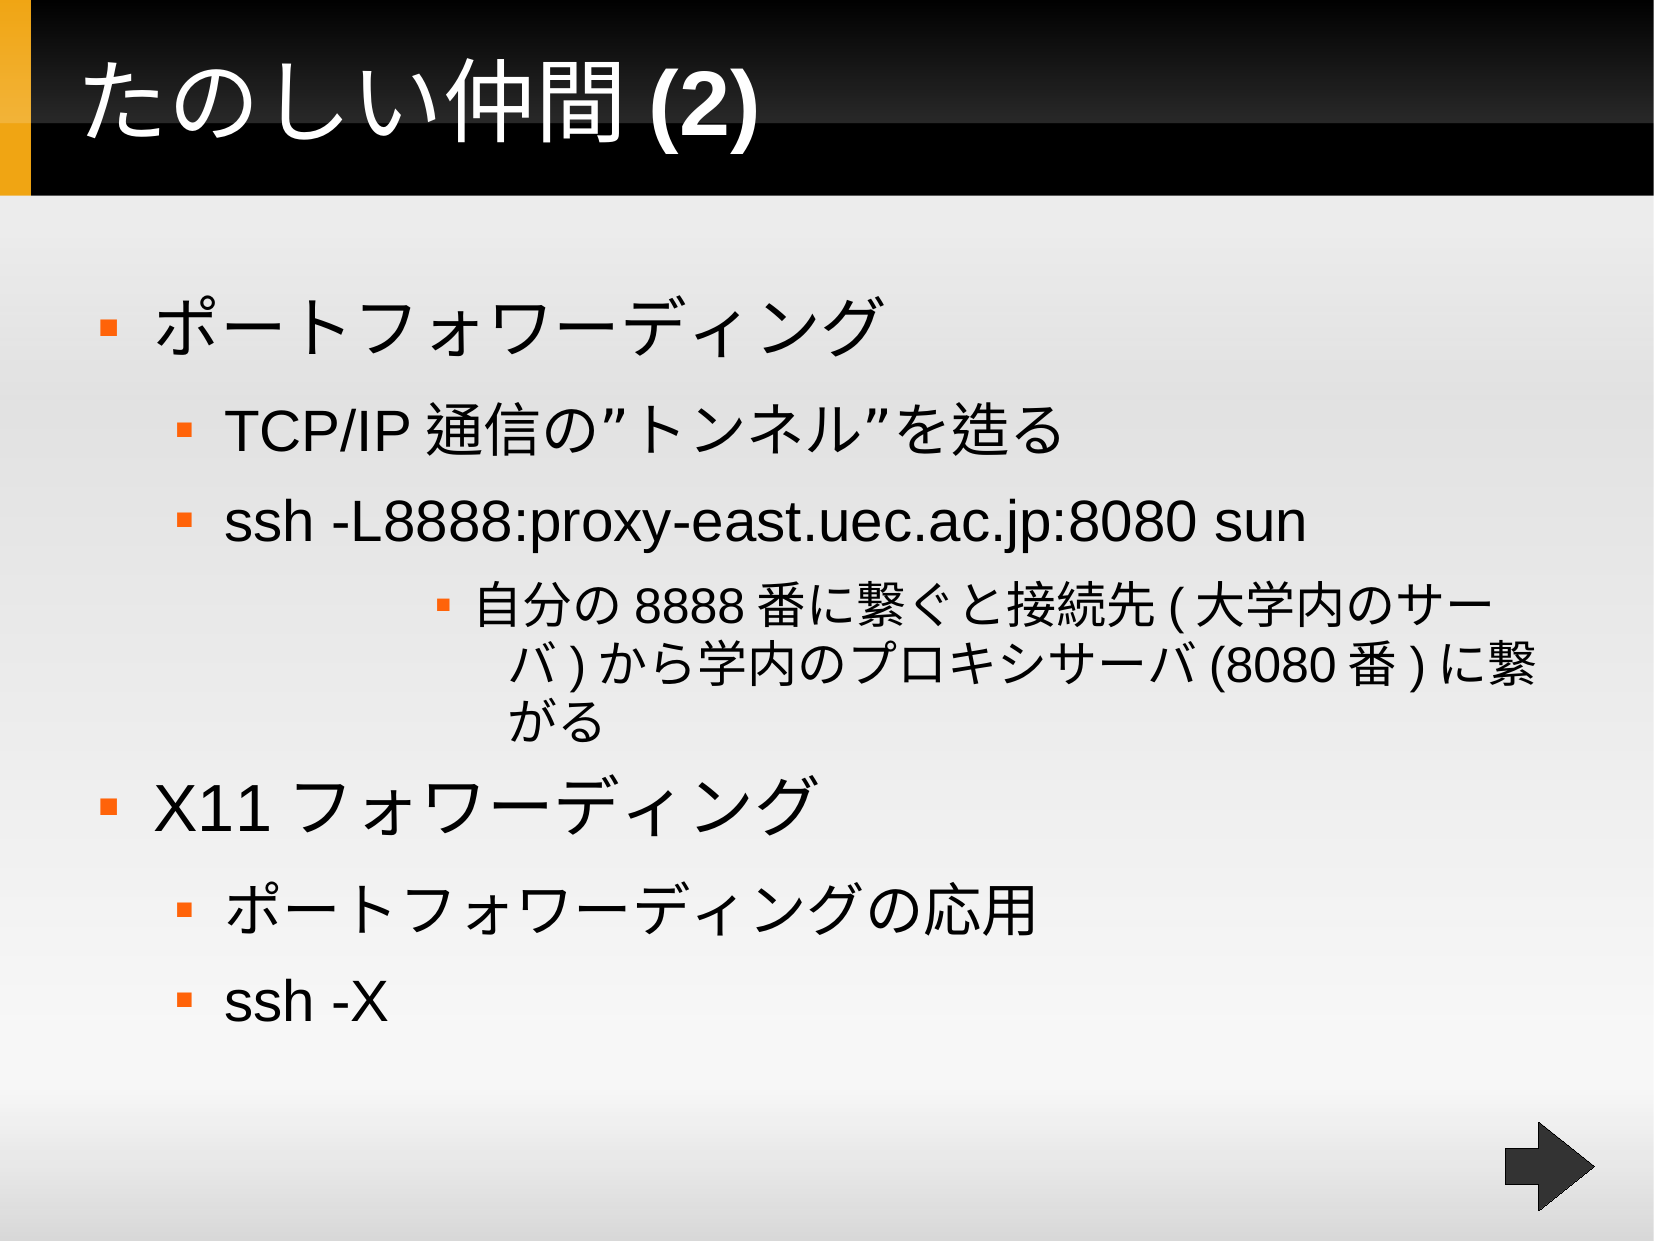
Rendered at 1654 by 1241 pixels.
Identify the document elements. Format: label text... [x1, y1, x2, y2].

text_box [1505, 1122, 1595, 1211]
title たのしい仲間(2) [76, 0, 1565, 208]
list ポートフォワーディング TCP/IP通信の”トンネル”を造る ssh -L8888:proxy-east.uec.ac.jp:8080 sun 自分の8888番に繋ぐと接続先(大学内のサーバ)から学内のプロキシサーバ(8080番)に繋がる X11フォワーディング ポートフォワーディングの応用 ssh -X [82, 290, 1571, 1109]
picture [0, 0, 1654, 1241]
